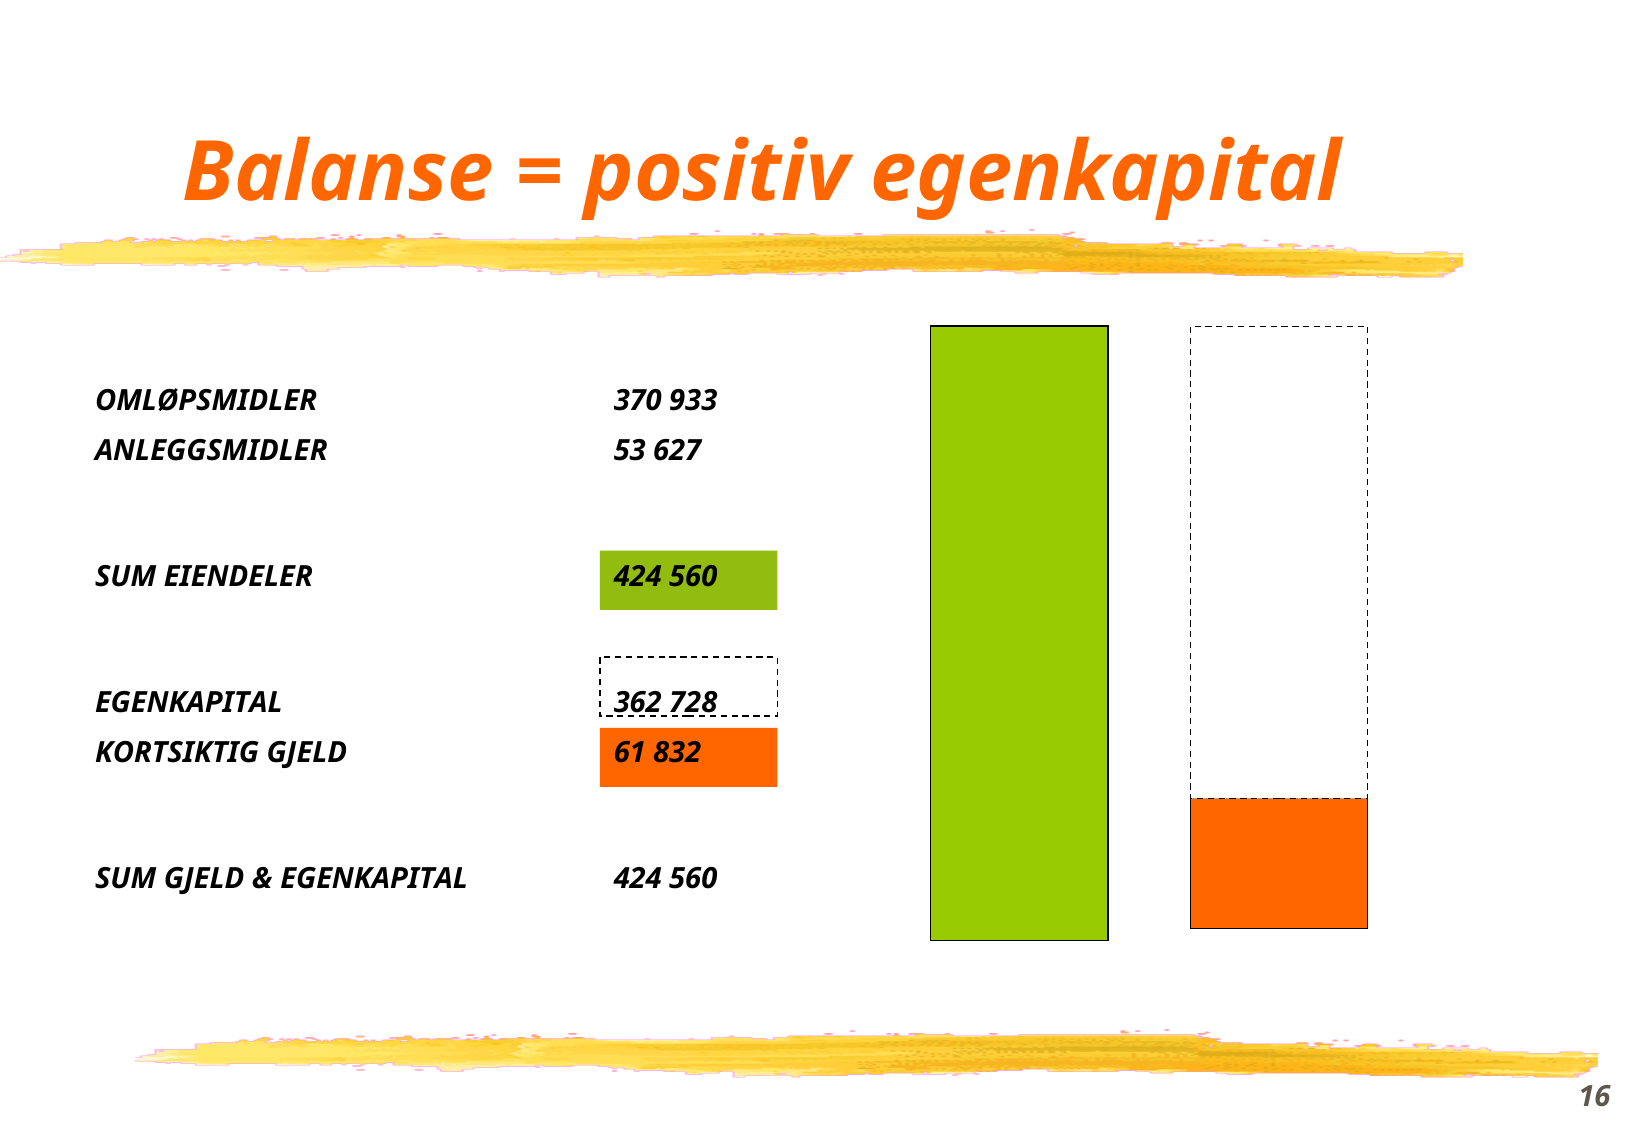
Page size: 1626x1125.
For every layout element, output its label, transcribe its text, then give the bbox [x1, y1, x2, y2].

table_header 370 933 [599, 373, 776, 424]
table_cell [80, 474, 599, 550]
picture [135, 1024, 1598, 1088]
table_cell [80, 776, 599, 852]
table_cell SUM EIENDELER [80, 550, 599, 600]
table_cell EGENKAPITAL [80, 675, 599, 726]
table_cell 61 832 [599, 726, 776, 776]
picture [0, 224, 1463, 288]
table_cell SUM GJELD & EGENKAPITAL [80, 852, 599, 902]
text_box [930, 326, 1108, 941]
table_cell 424 560 [599, 550, 776, 600]
table_cell [80, 600, 599, 675]
table_cell KORTSIKTIG GJELD [80, 726, 599, 776]
table_cell 362 728 [599, 675, 776, 726]
table_cell 53 627 [599, 424, 776, 474]
table_cell [599, 600, 776, 675]
title Balanse = positiv egenkapital [72, 37, 1454, 225]
table_cell ANLEGGSMIDLER [80, 424, 599, 474]
table_header OMLØPSMIDLER [80, 373, 599, 424]
table_cell [599, 474, 776, 550]
table_cell [599, 776, 776, 852]
table_cell 424 560 [599, 852, 776, 902]
text_box <number> [1516, 1050, 1626, 1125]
text_box [1190, 326, 1368, 929]
